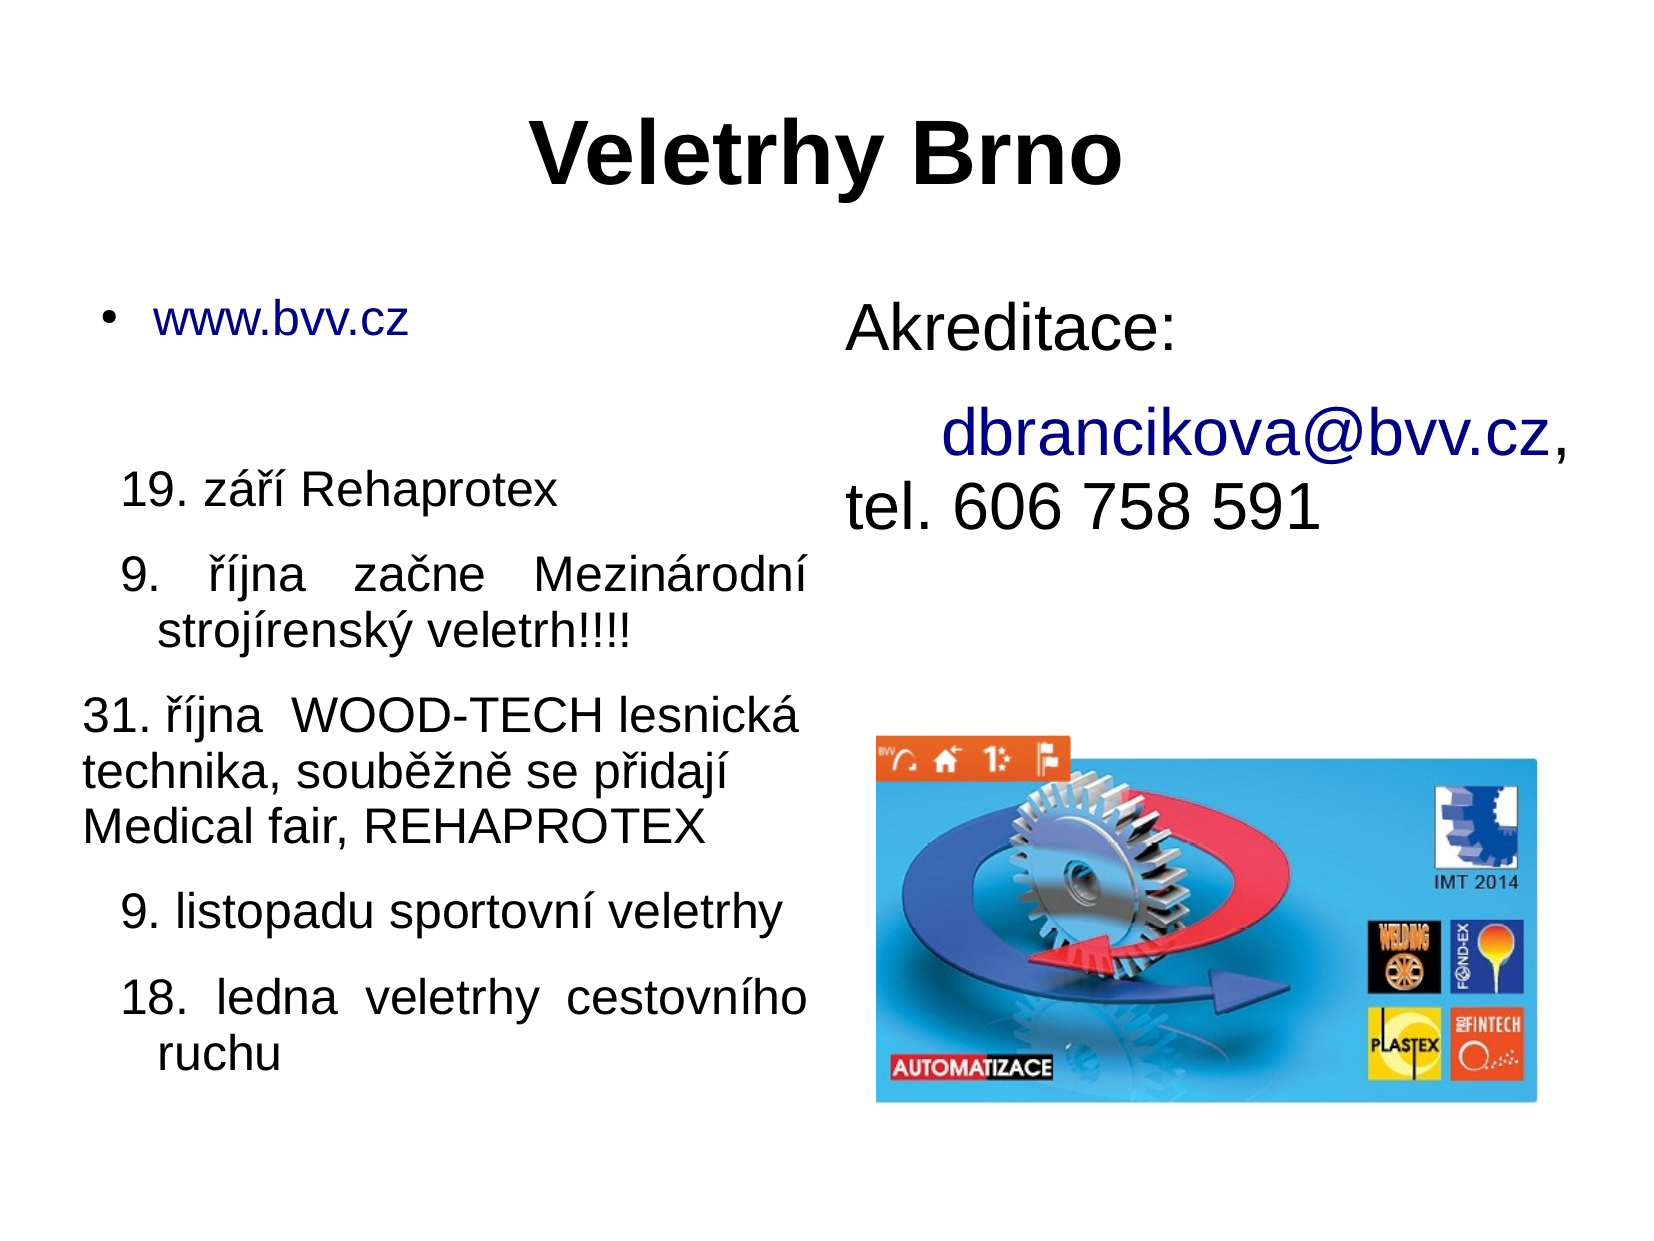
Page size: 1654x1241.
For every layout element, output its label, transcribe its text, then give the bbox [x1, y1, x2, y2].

picture [876, 717, 1540, 1109]
list www.bvv.cz 19. září Rehaprotex 9. října začne Mezinárodní strojírenský veletrh!!!! 31. října WOOD-TECH lesnická technika, souběžně se přidají Medical fair, REHAPROTEX 9. listopadu sportovní veletrhy 18. ledna veletrhy cestovního ruchu [82, 290, 809, 1109]
list Akreditace: dbrancikova@bvv.cz, tel. 606 758 591 [845, 290, 1572, 681]
title Veletrhy Brno [82, 49, 1571, 257]
